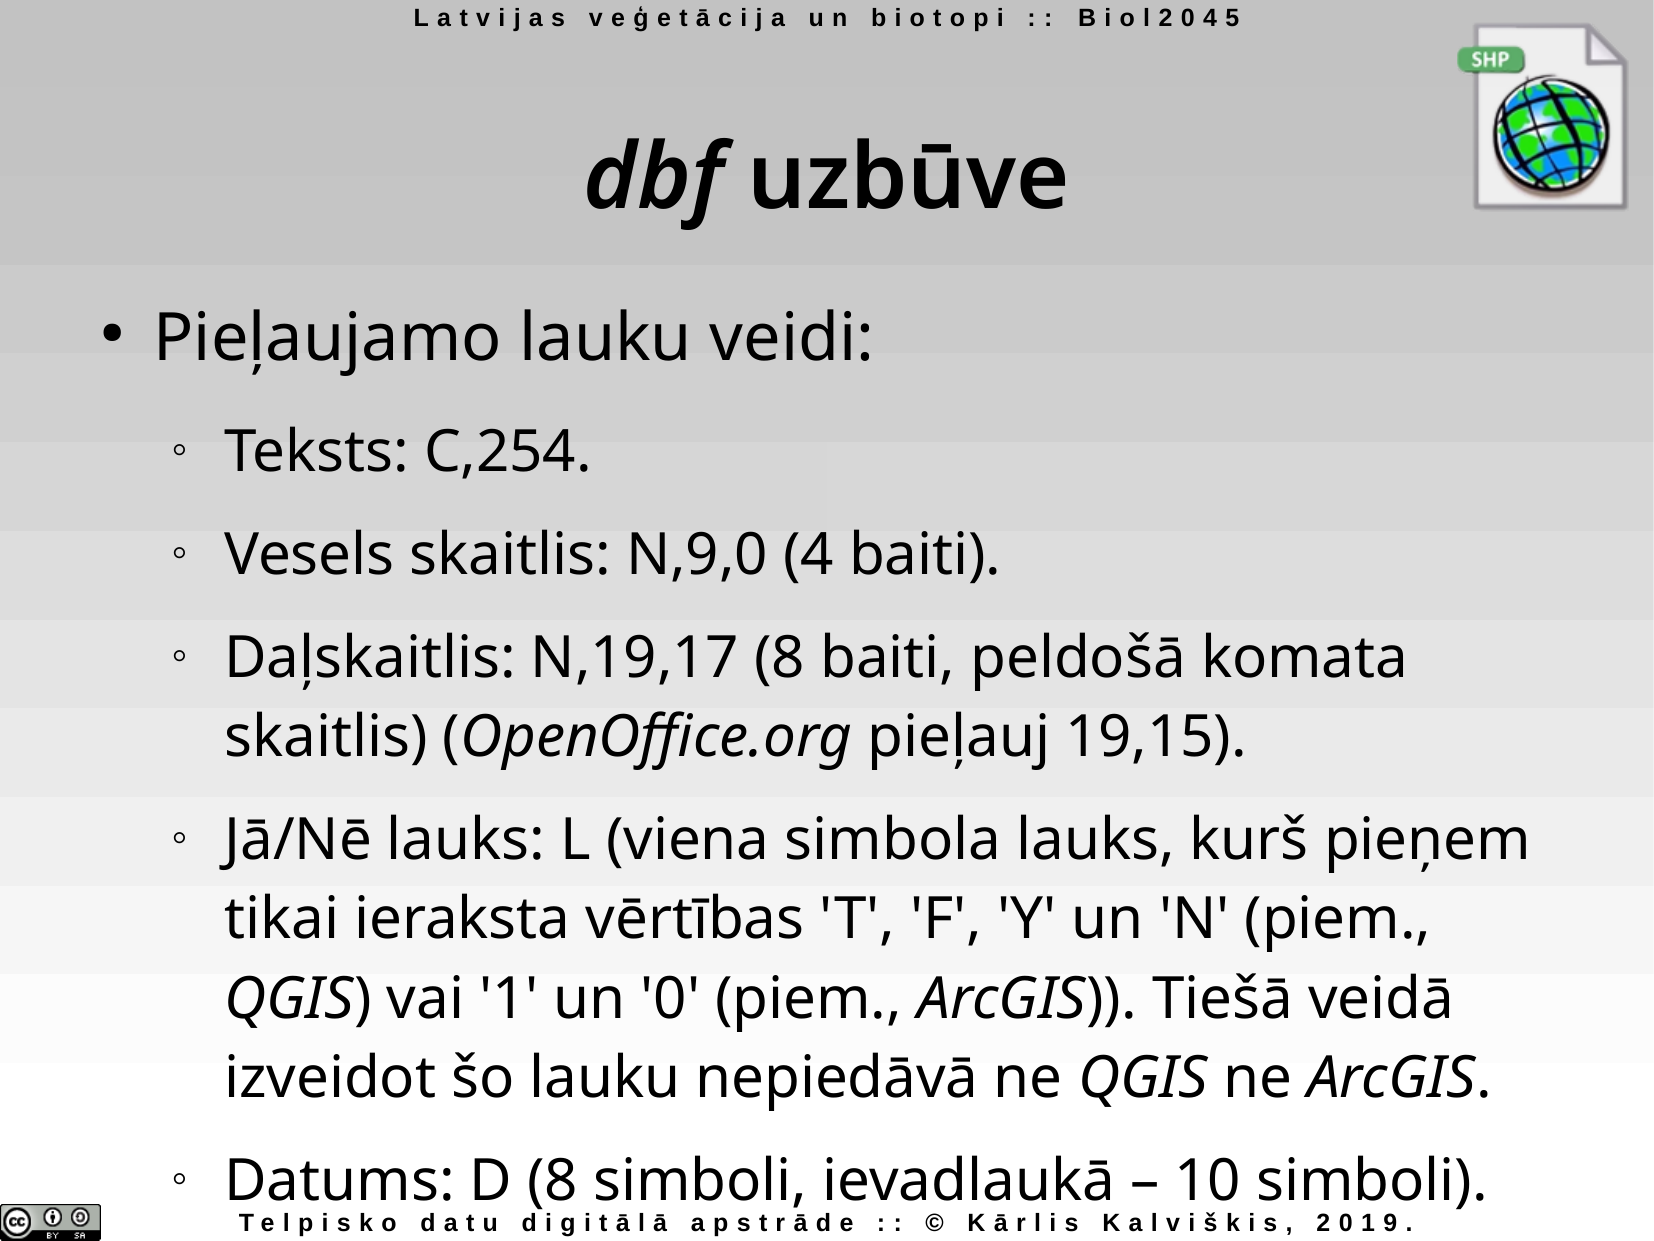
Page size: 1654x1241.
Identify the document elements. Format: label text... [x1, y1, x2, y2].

title dbf uzbūve [29, 56, 1625, 289]
list Pieļaujamo lauku veidi: Teksts: C,254. Vesels skaitlis: N,9,0 (4 baiti). Daļskaitlis: N,19,17 (8 baiti, peldošā komata skaitlis) (OpenOffice.org pieļauj 19,15). Jā/Nē lauks: L (viena simbola lauks, kurš pieņem tikai ieraksta vērtības 'T', 'F', 'Y' un 'N' (piem., QGIS) vai '1' un '0' (piem., ArcGIS)). Tiešā veidā izveidot šo lauku nepiedāvā ne QGIS ne ArcGIS. Datums: D (8 simboli, ievadlaukā – 10 simboli). [82, 289, 1571, 1121]
picture [0, 0, 1654, 1241]
